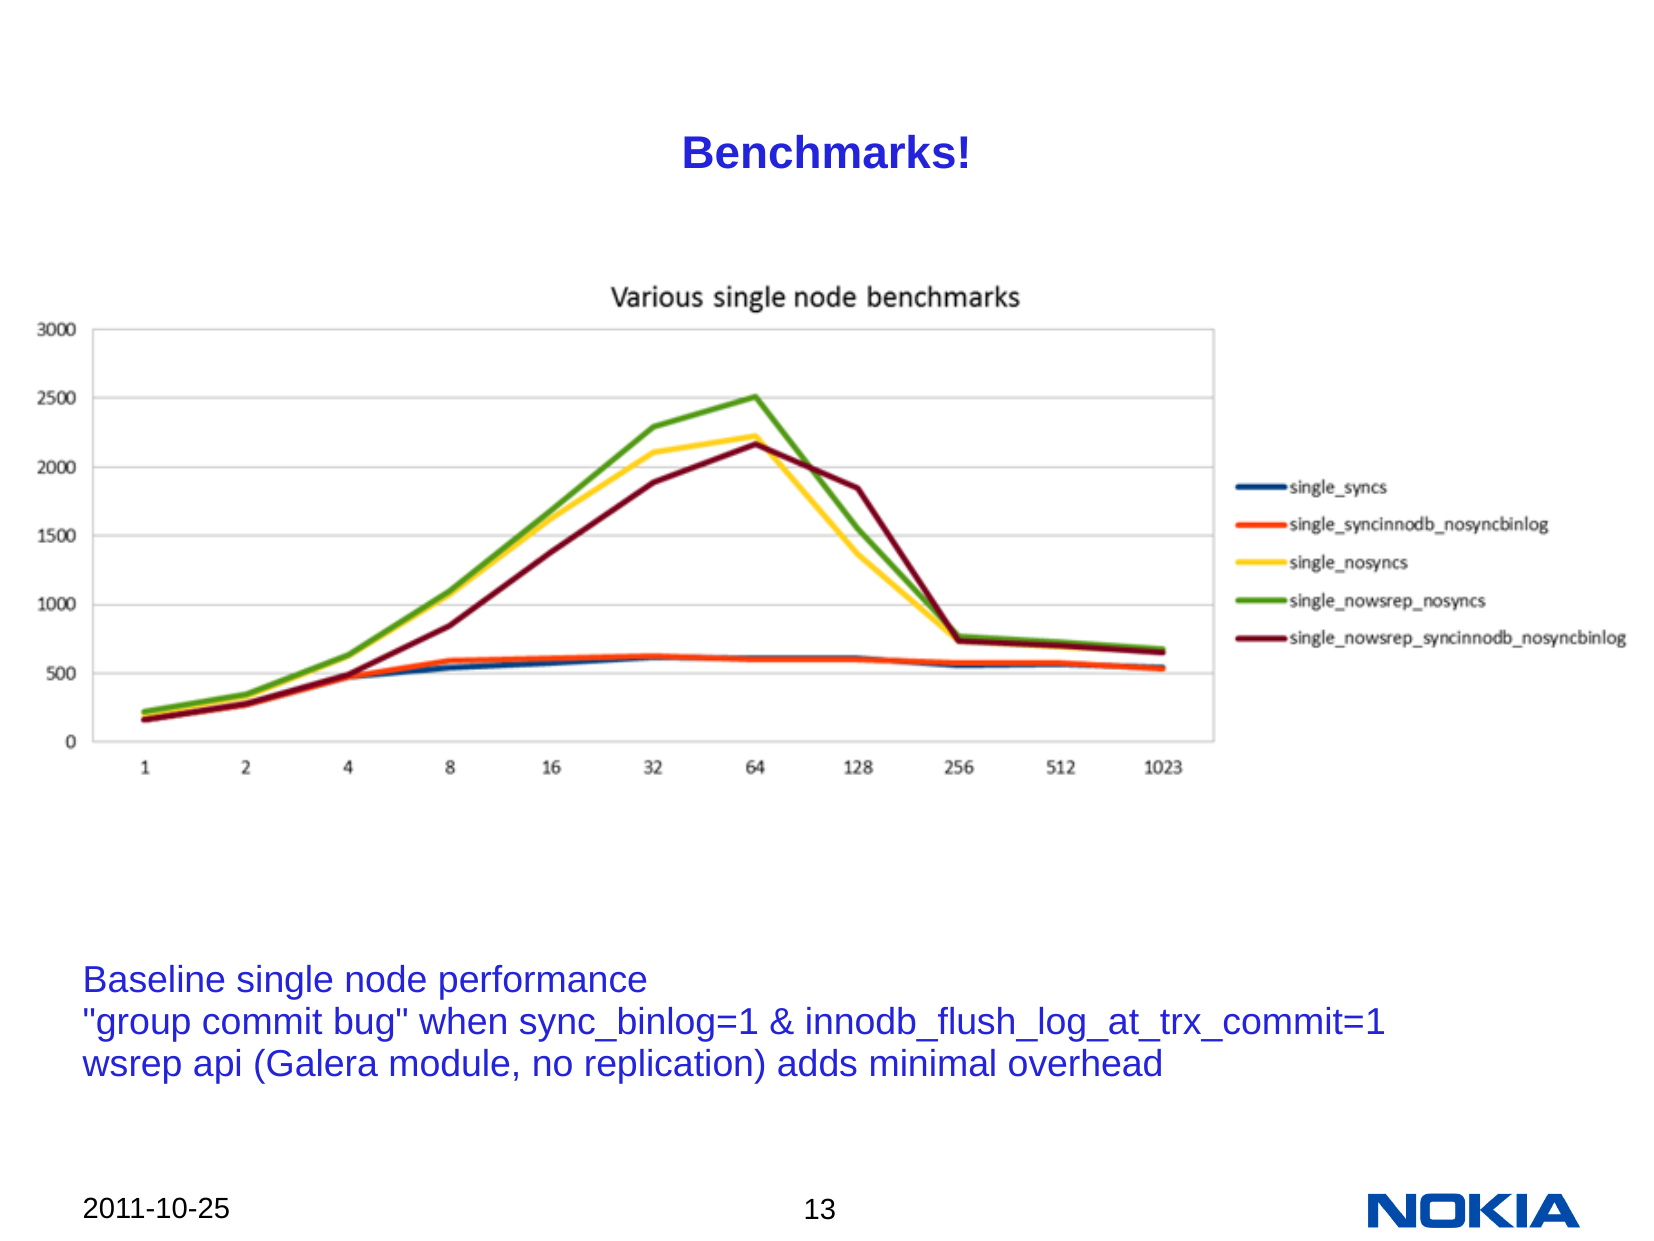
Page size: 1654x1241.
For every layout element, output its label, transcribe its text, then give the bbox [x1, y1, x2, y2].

text_box Baseline single node performance "group commit bug" when sync_binlog=1 & innodb_flush_log_at_trx_commit=1 wsrep api (Galera module, no replication) adds minimal overhead [67, 951, 1451, 1135]
picture [0, 262, 1651, 805]
title Benchmarks! [82, 49, 1571, 257]
picture [1347, 1184, 1601, 1233]
